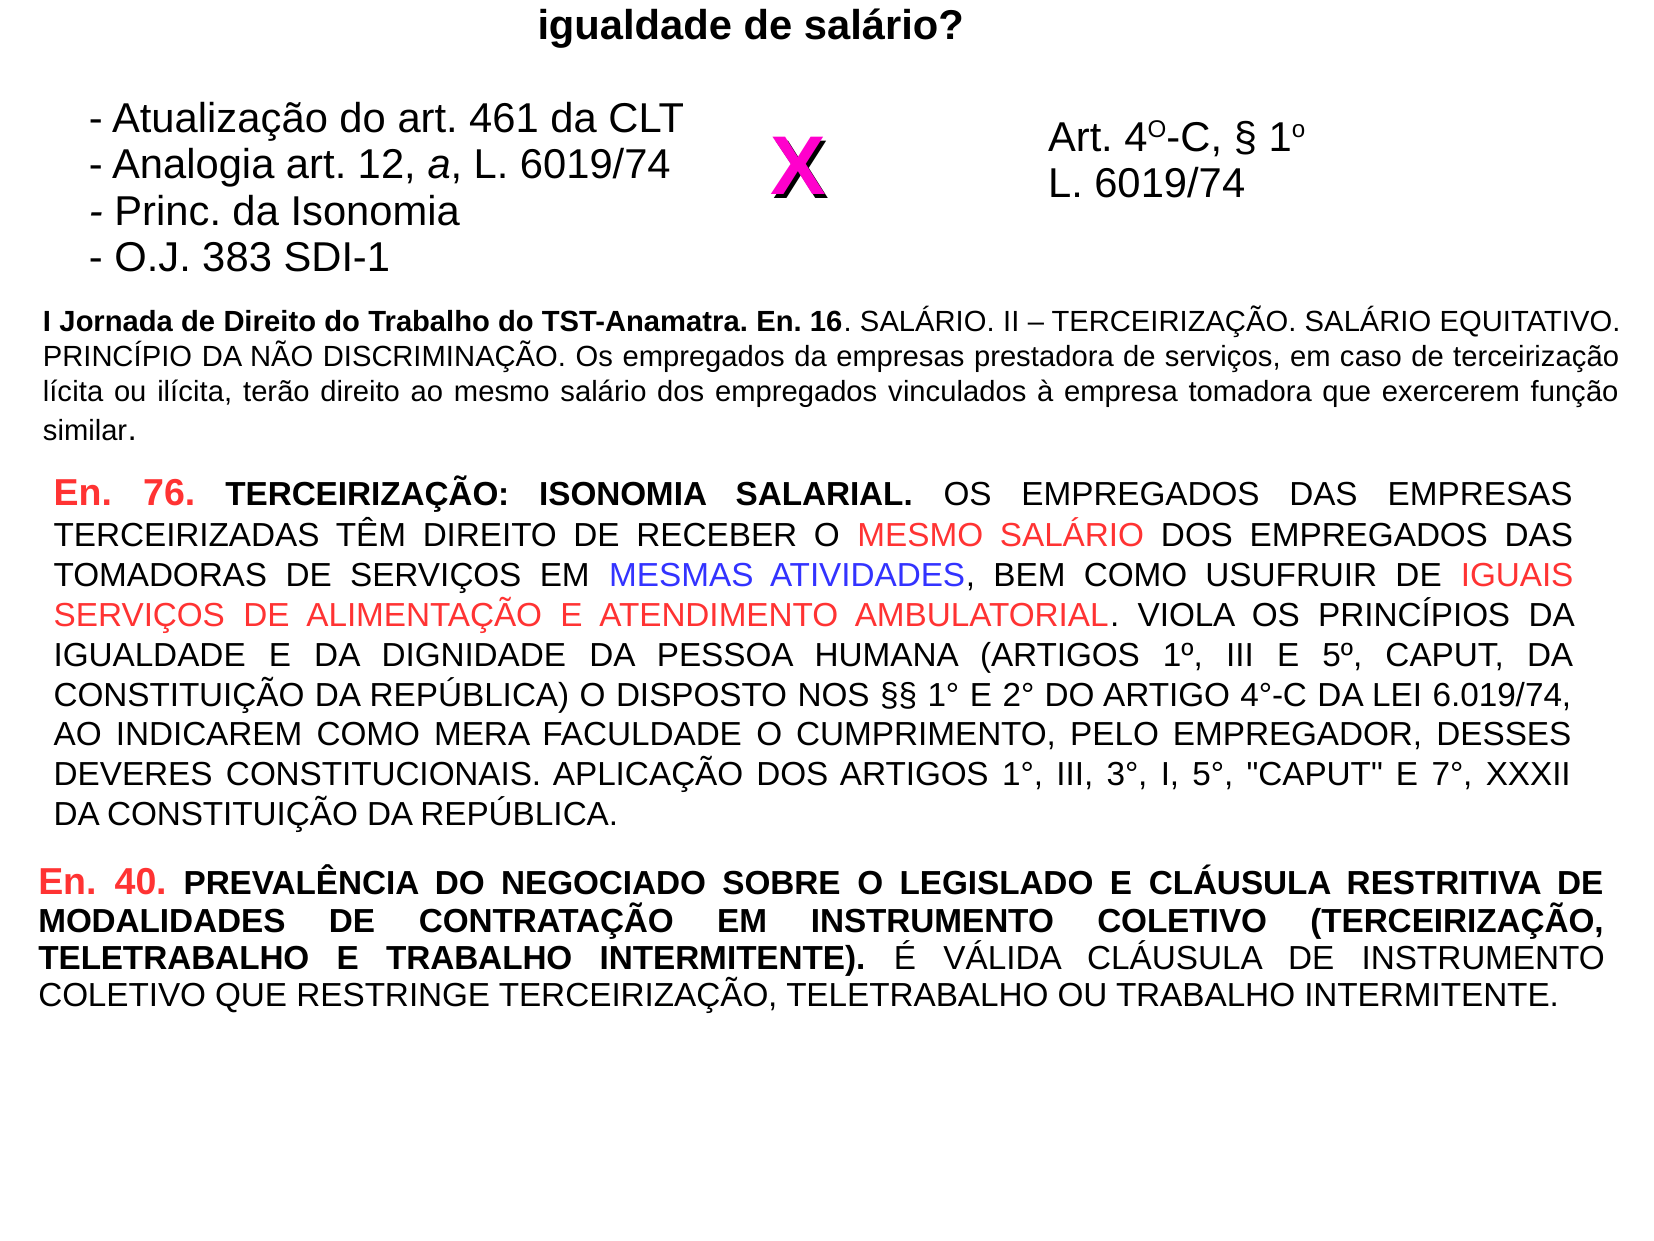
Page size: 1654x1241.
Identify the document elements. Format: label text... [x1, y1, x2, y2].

text_box I Jornada de Direito do Trabalho do TST-Anamatra. En. 16. SALÁRIO. II – TERCEIRIZAÇÃO. SALÁRIO EQUITATIVO. PRINCÍPIO DA NÃO DISCRIMINAÇÃO. Os empregados da empresas prestadora de serviços, em caso de terceirização lícita ou ilícita, terão direito ao mesmo salário dos empregados vinculados à empresa tomadora que exercerem função similar. [28, 295, 1637, 438]
text_box En. 76. TERCEIRIZAÇÃO: ISONOMIA SALARIAL. OS EMPREGADOS DAS EMPRESAS TERCEIRIZADAS TÊM DIREITO DE RECEBER O MESMO SALÁRIO DOS EMPREGADOS DAS TOMADORAS DE SERVIÇOS EM MESMAS ATIVIDADES, BEM COMO USUFRUIR DE IGUAIS SERVIÇOS DE ALIMENTAÇÃO E ATENDIMENTO AMBULATORIAL. VIOLA OS PRINCÍPIOS DA IGUALDADE E DA DIGNIDADE DA PESSOA HUMANA (ARTIGOS 1º, III E 5º, CAPUT, DA CONSTITUIÇÃO DA REPÚBLICA) O DISPOSTO NOS §§ 1° E 2° DO ARTIGO 4°-C DA LEI 6.019/74, AO INDICAREM COMO MERA FACULDADE O CUMPRIMENTO, PELO EMPREGADOR, DESSES DEVERES CONSTITUCIONAIS. APLICAÇÃO DOS ARTIGOS 1°, III, 3°, I, 5°, "CAPUT" E 7°, XXXII DA CONSTITUIÇÃO DA REPÚBLICA. [38, 460, 1589, 851]
text_box Art. 4O-C, § 1o L. 6019/74 [1033, 106, 1436, 217]
text_box igualdade de salário? - Atualização do art. 461 da CLT - Analogia art. 12, a, L. 6019/74 - Princ. da Isonomia - O.J. 383 SDI-1 [74, 0, 1300, 338]
text_box X [685, 112, 945, 325]
text_box En. 40. PREVALÊNCIA DO NEGOCIADO SOBRE O LEGISLADO E CLÁUSULA RESTRITIVA DE MODALIDADES DE CONTRATAÇÃO EM INSTRUMENTO COLETIVO (TERCEIRIZAÇÃO, TELETRABALHO E TRABALHO INTERMITENTE). É VÁLIDA CLÁUSULA DE INSTRUMENTO COLETIVO QUE RESTRINGE TERCEIRIZAÇÃO, TELETRABALHO OU TRABALHO INTERMITENTE. [23, 853, 1621, 1026]
